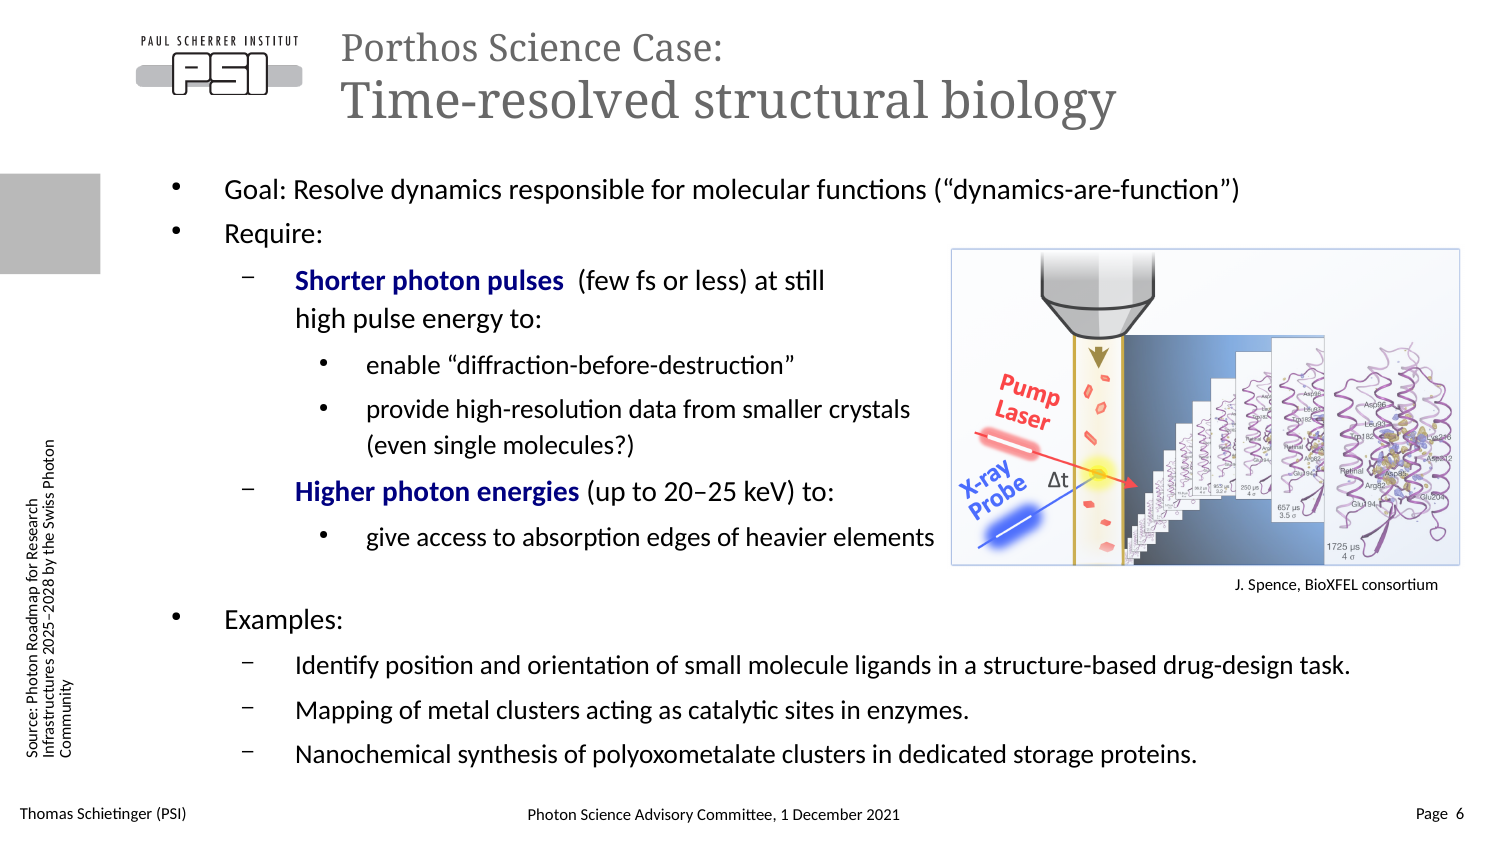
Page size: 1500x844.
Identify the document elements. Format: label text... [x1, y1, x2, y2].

picture [947, 244, 1465, 569]
title Porthos Science Case: Time-resolved structural biology [340, 23, 1442, 142]
text_box J. Spence, BioXFEL consortium [1220, 570, 1465, 602]
text_box Source: Photon Roadmap for Research Infrastructures 2025–2028 by the Swiss Photon Community [17, 401, 83, 774]
list Goal: Resolve dynamics responsible for molecular functions (“dynamics-are-function”) Require: Shorter photon pulses (few fs or less) at still high pulse energy to: enable “diffraction-before-destruction” provide high-resolution data from smaller crystals (even single molecules?) Higher photon energies (up to 20–25 keV) to: give access to absorption edges of heavier elements Examples: Identify position and orientation of small molecule ligands in a structure-based drug-design task. Mapping of metal clusters acting as catalytic sites in enzymes. Nanochemical synthesis of polyoxometalate clusters in dedicated storage proteins. [153, 170, 1457, 727]
